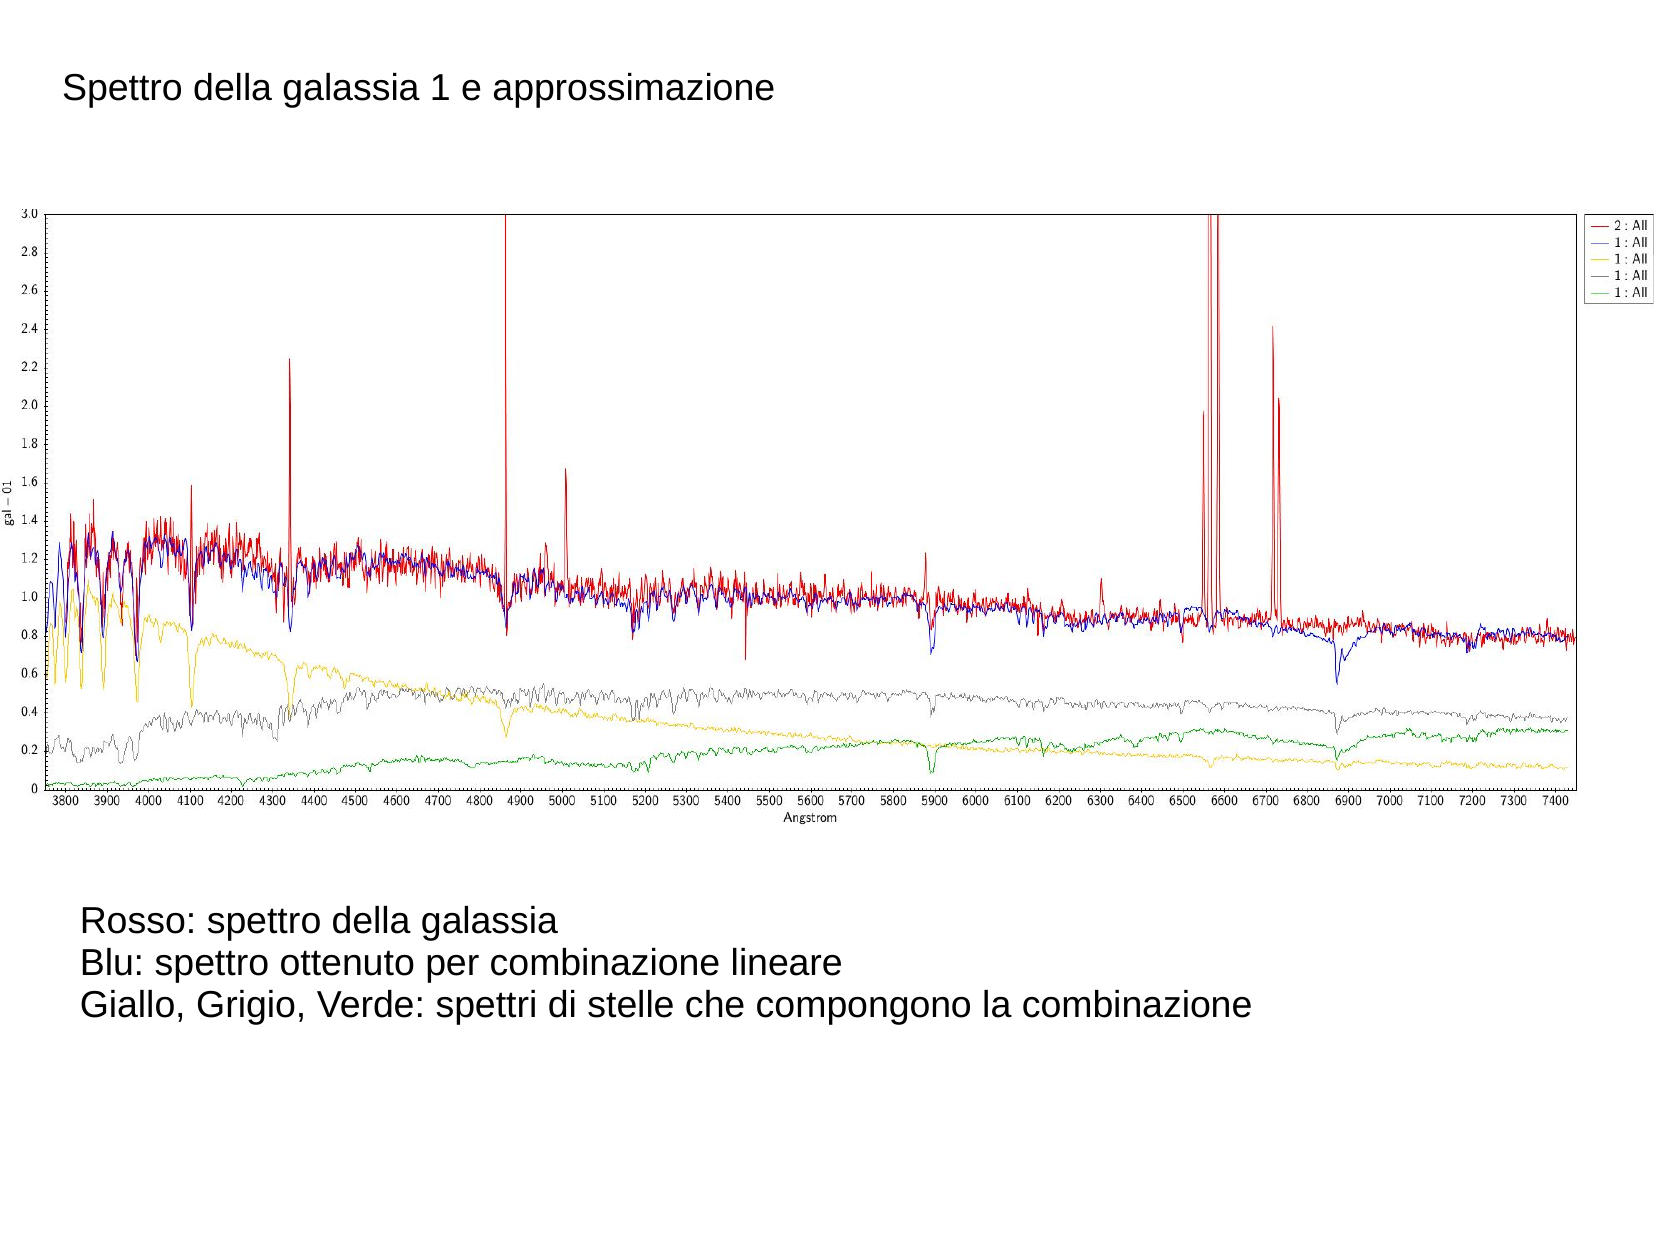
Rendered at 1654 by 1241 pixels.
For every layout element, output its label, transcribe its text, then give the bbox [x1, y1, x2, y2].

text_box Rosso: spettro della galassia Blu: spettro ottenuto per combinazione lineare Giallo, Grigio, Verde: spettri di stelle che compongono la combinazione [59, 885, 1560, 1039]
picture [0, 209, 1654, 827]
text_box Spettro della galassia 1 e approssimazione [47, 59, 1583, 116]
